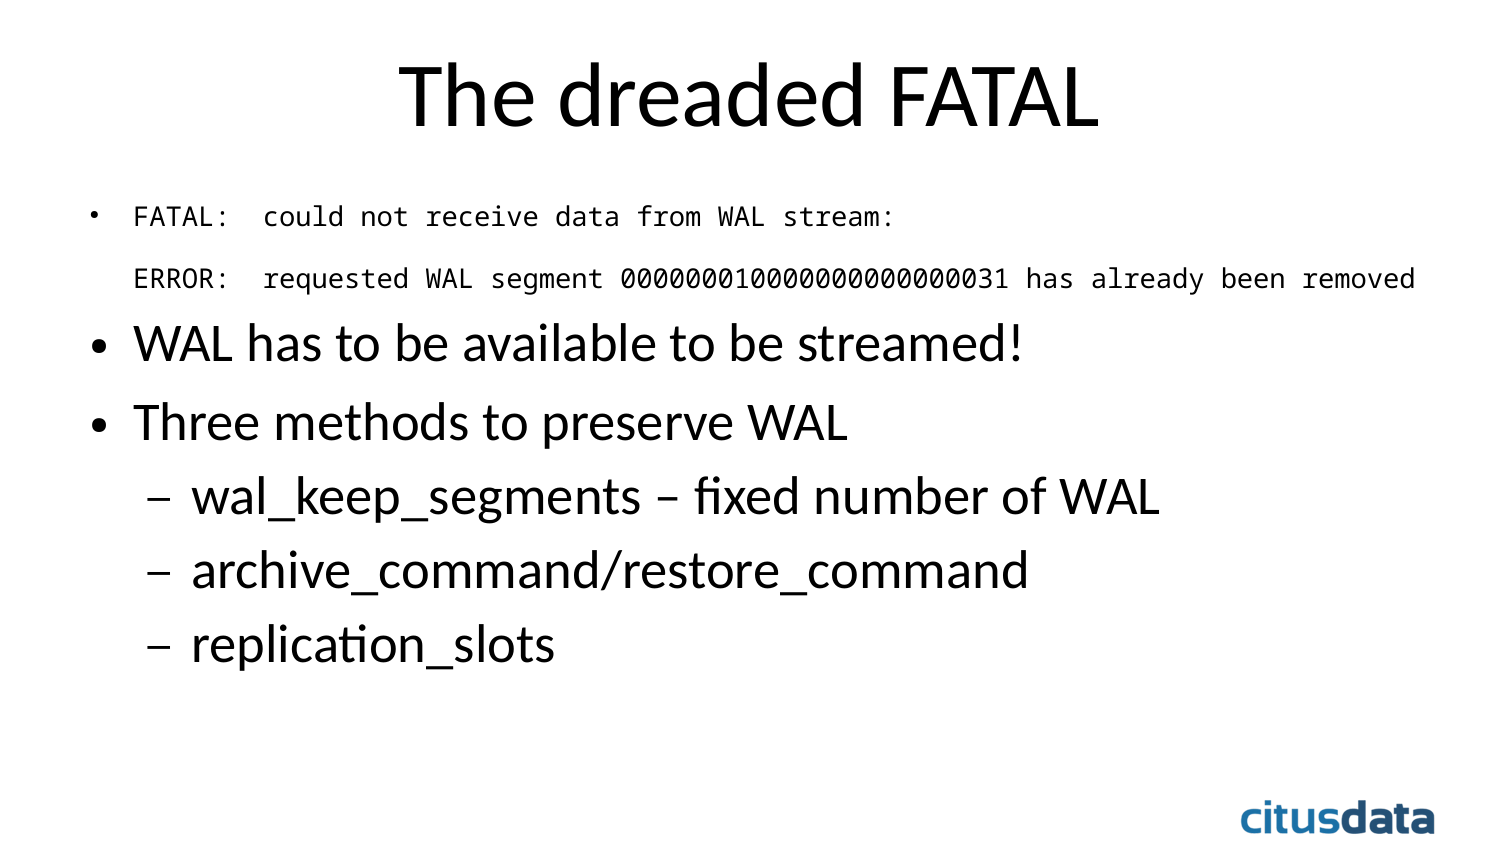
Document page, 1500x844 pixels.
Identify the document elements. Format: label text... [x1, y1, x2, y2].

title The dreaded FATAL [75, 33, 1425, 175]
list FATAL: could not receive data from WAL stream: ERROR: requested WAL segment 000000010000000000000031 has already been removed WAL has to be available to be streamed! Three methods to preserve WAL wal_keep_segments – fixed number of WAL archive_command/restore_command replication_slots [75, 197, 1425, 687]
picture [1237, 795, 1439, 837]
